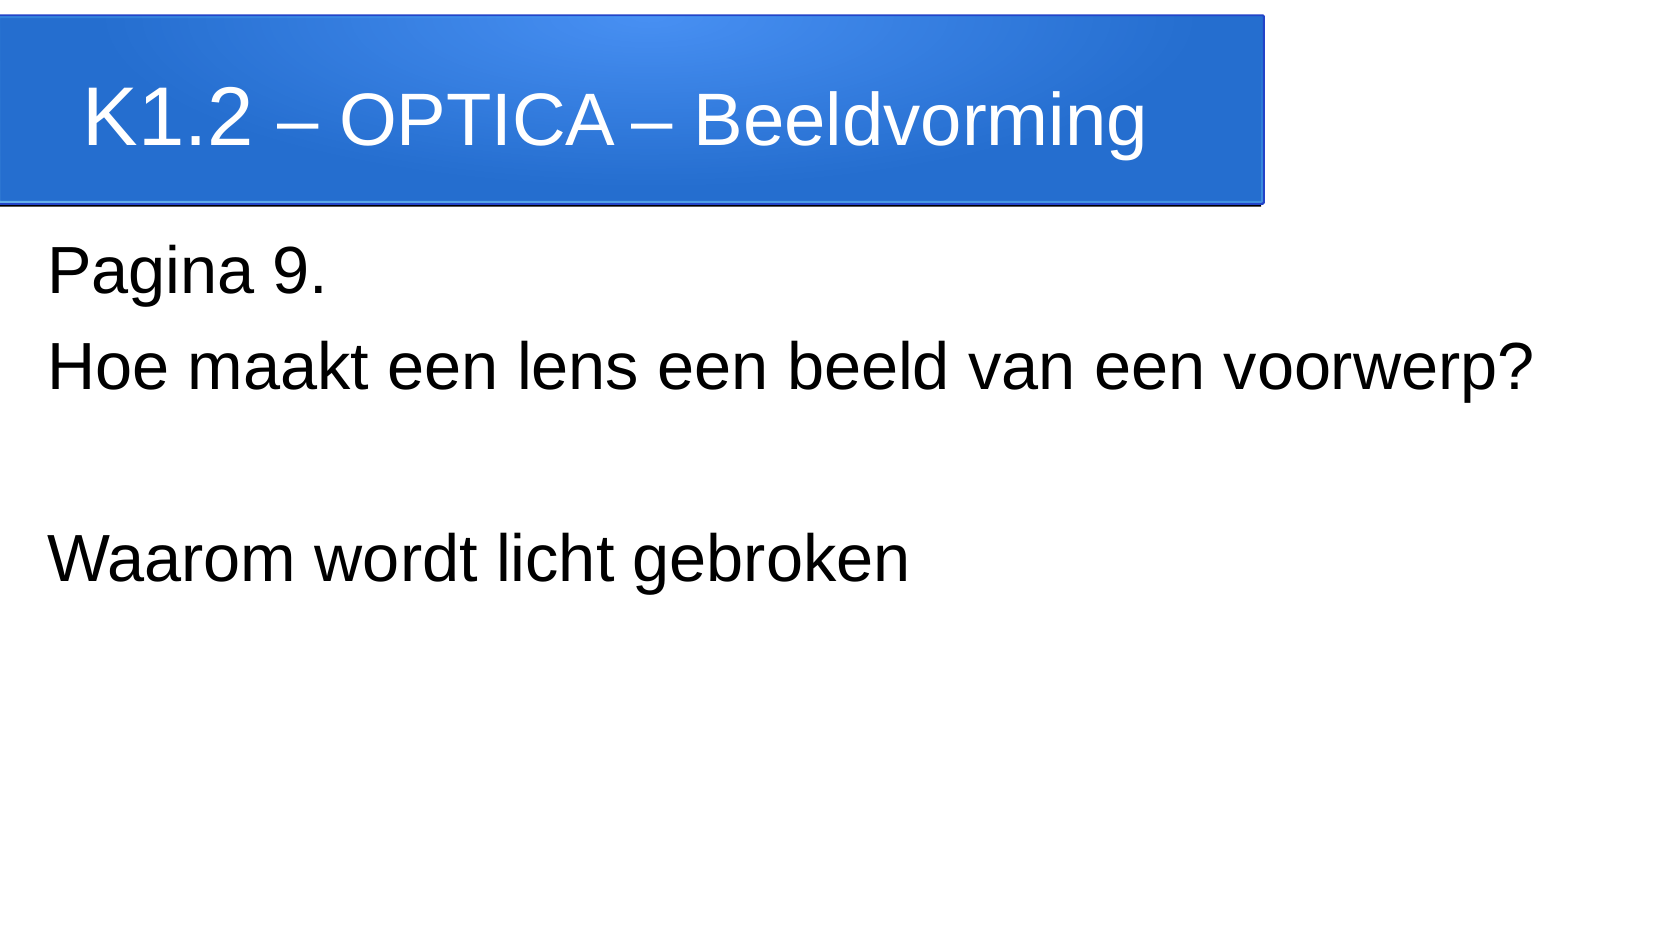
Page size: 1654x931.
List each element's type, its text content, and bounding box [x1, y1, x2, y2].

title K1.2 – OPTICA – Beeldvorming [82, 35, 1235, 189]
subtitle Pagina 9. Hoe maakt een lens een beeld van een voorwerp? Waarom wordt licht gebroken [47, 236, 1607, 922]
